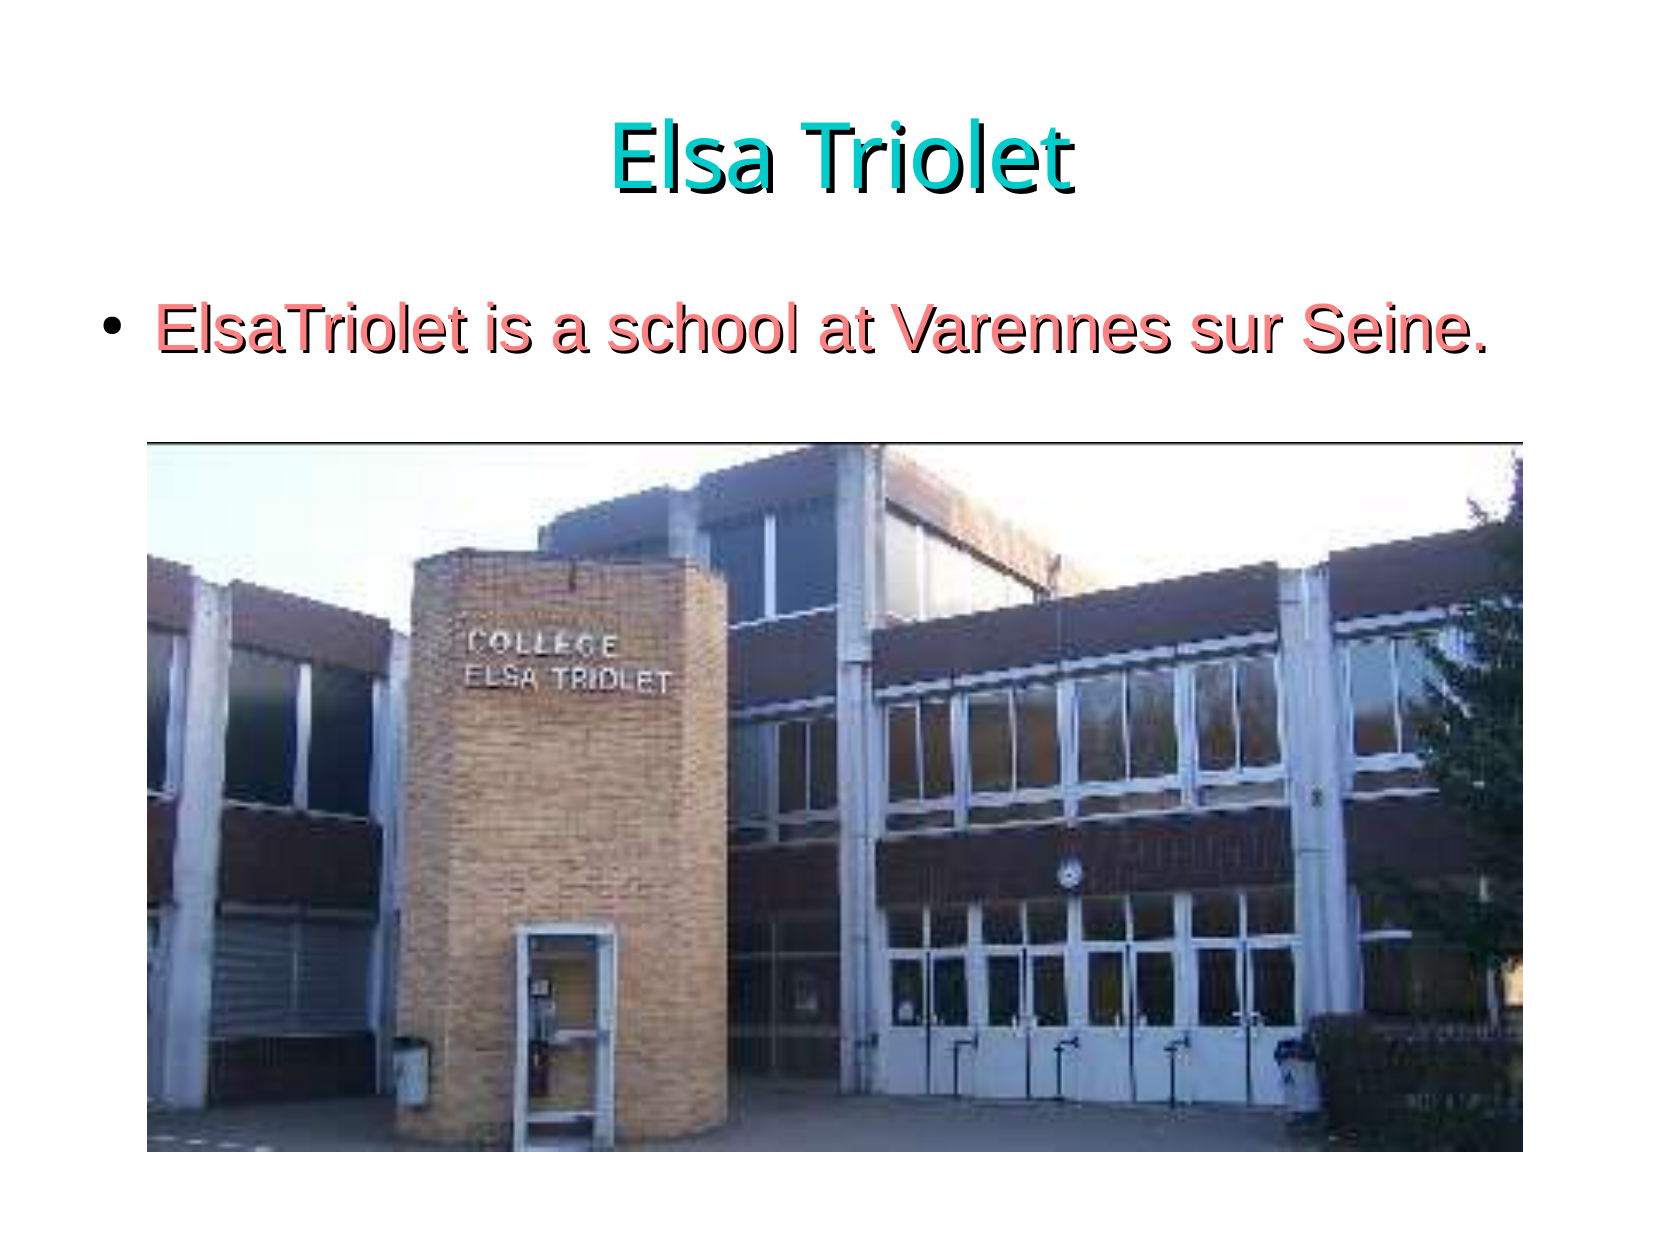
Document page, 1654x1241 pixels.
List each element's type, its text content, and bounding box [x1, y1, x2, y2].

picture [147, 442, 1523, 1152]
title Elsa Triolet [82, 49, 1571, 257]
list ElsaTriolet is a school at Varennes sur Seine. [82, 290, 1571, 1109]
